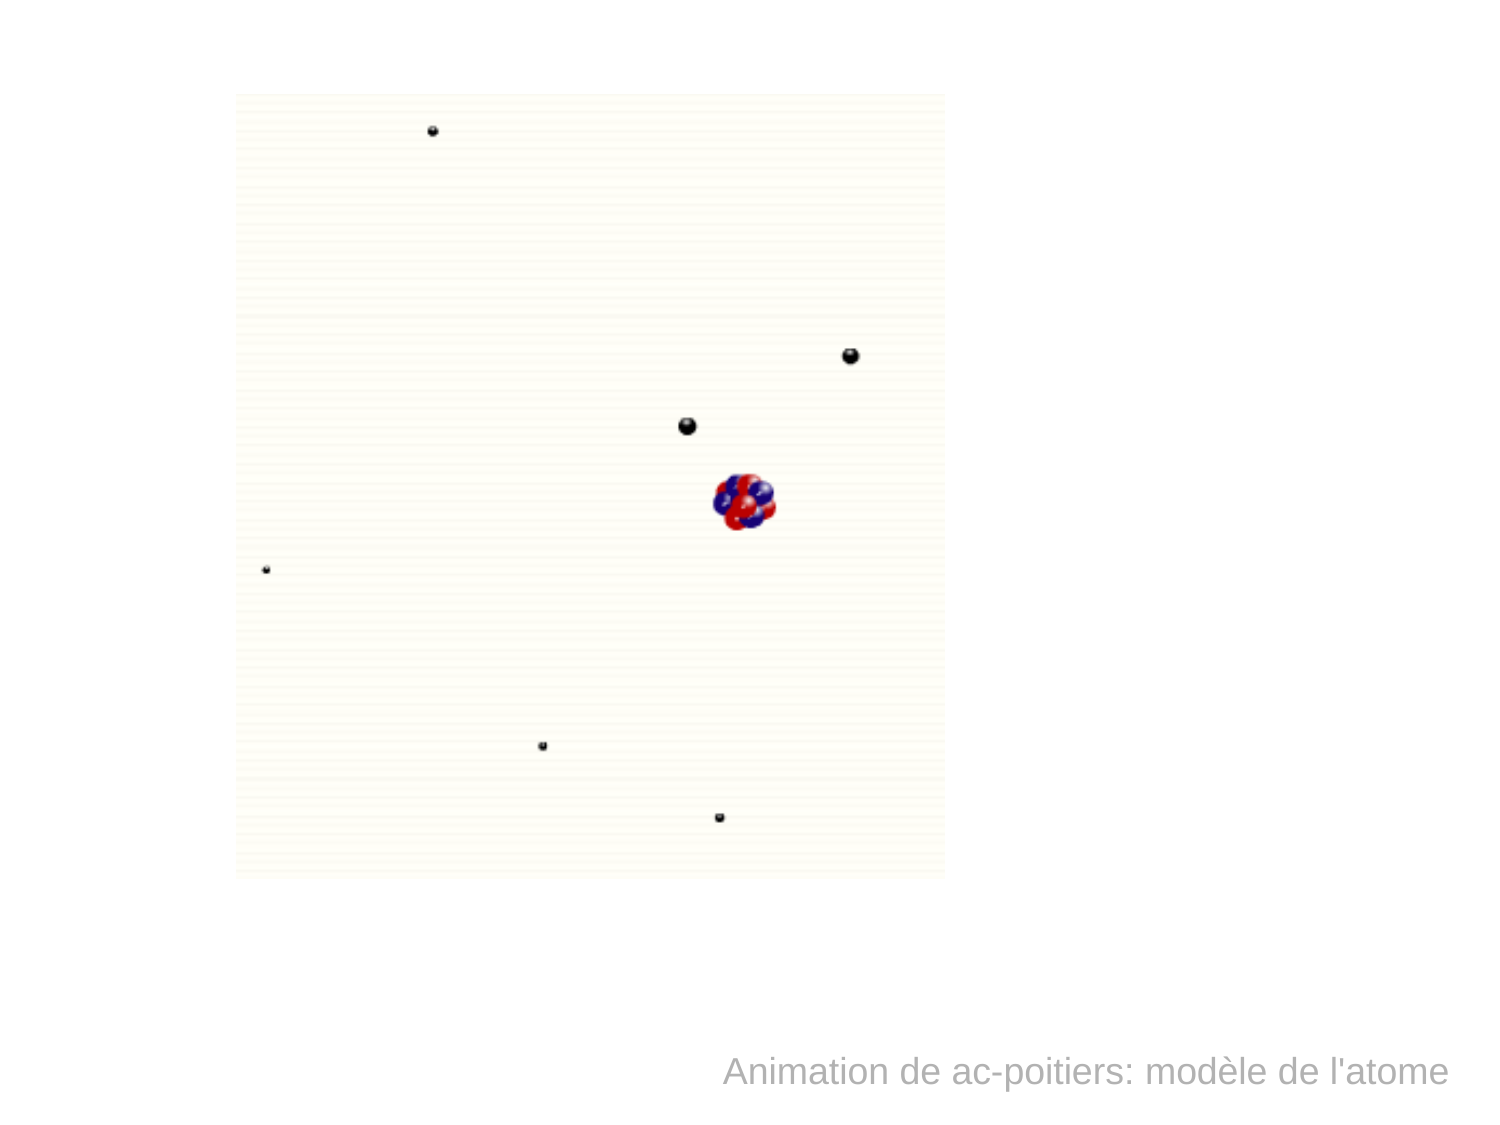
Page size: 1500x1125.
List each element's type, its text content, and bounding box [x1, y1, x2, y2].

text_box Animation de ac-poitiers: modèle de l'atome [708, 1039, 1465, 1100]
picture [236, 94, 945, 879]
